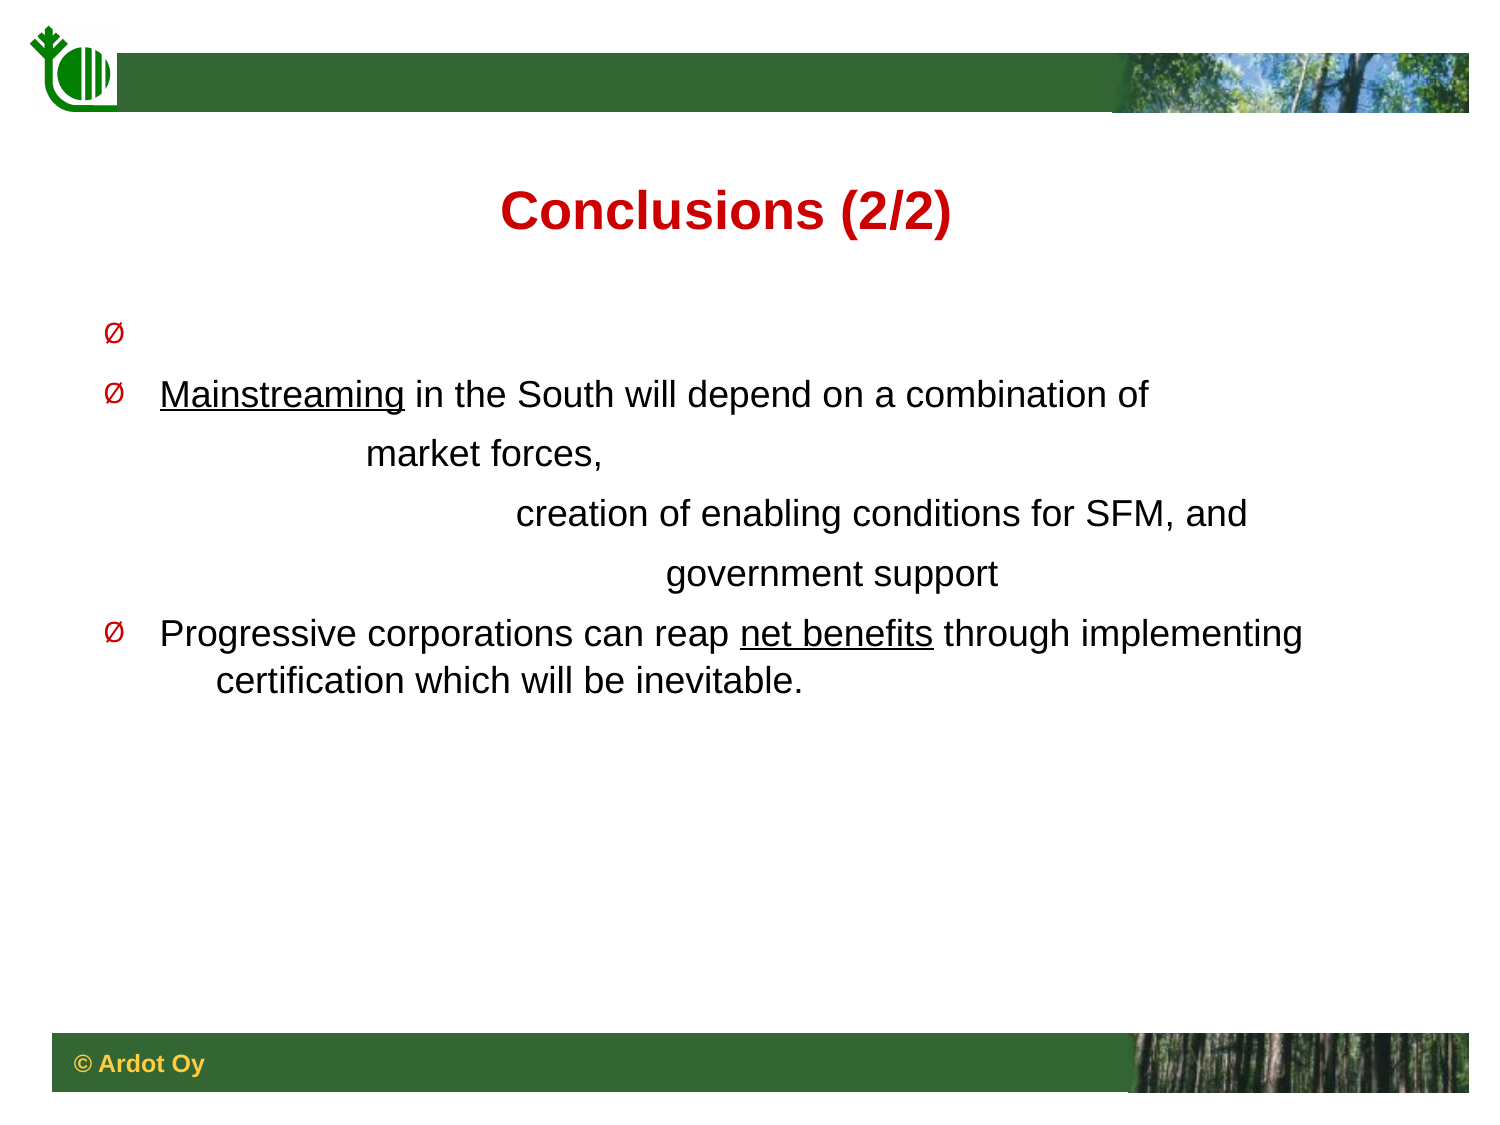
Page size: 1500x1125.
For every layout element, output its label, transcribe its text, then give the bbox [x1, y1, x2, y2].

title Conclusions (2/2) [147, 160, 1321, 256]
list Mainstreaming in the South will depend on a combination of market forces, creation of enabling conditions for SFM, and government support Progressive corporations can reap net benefits through implementing certification which will be inevitable. [88, 302, 1412, 1083]
